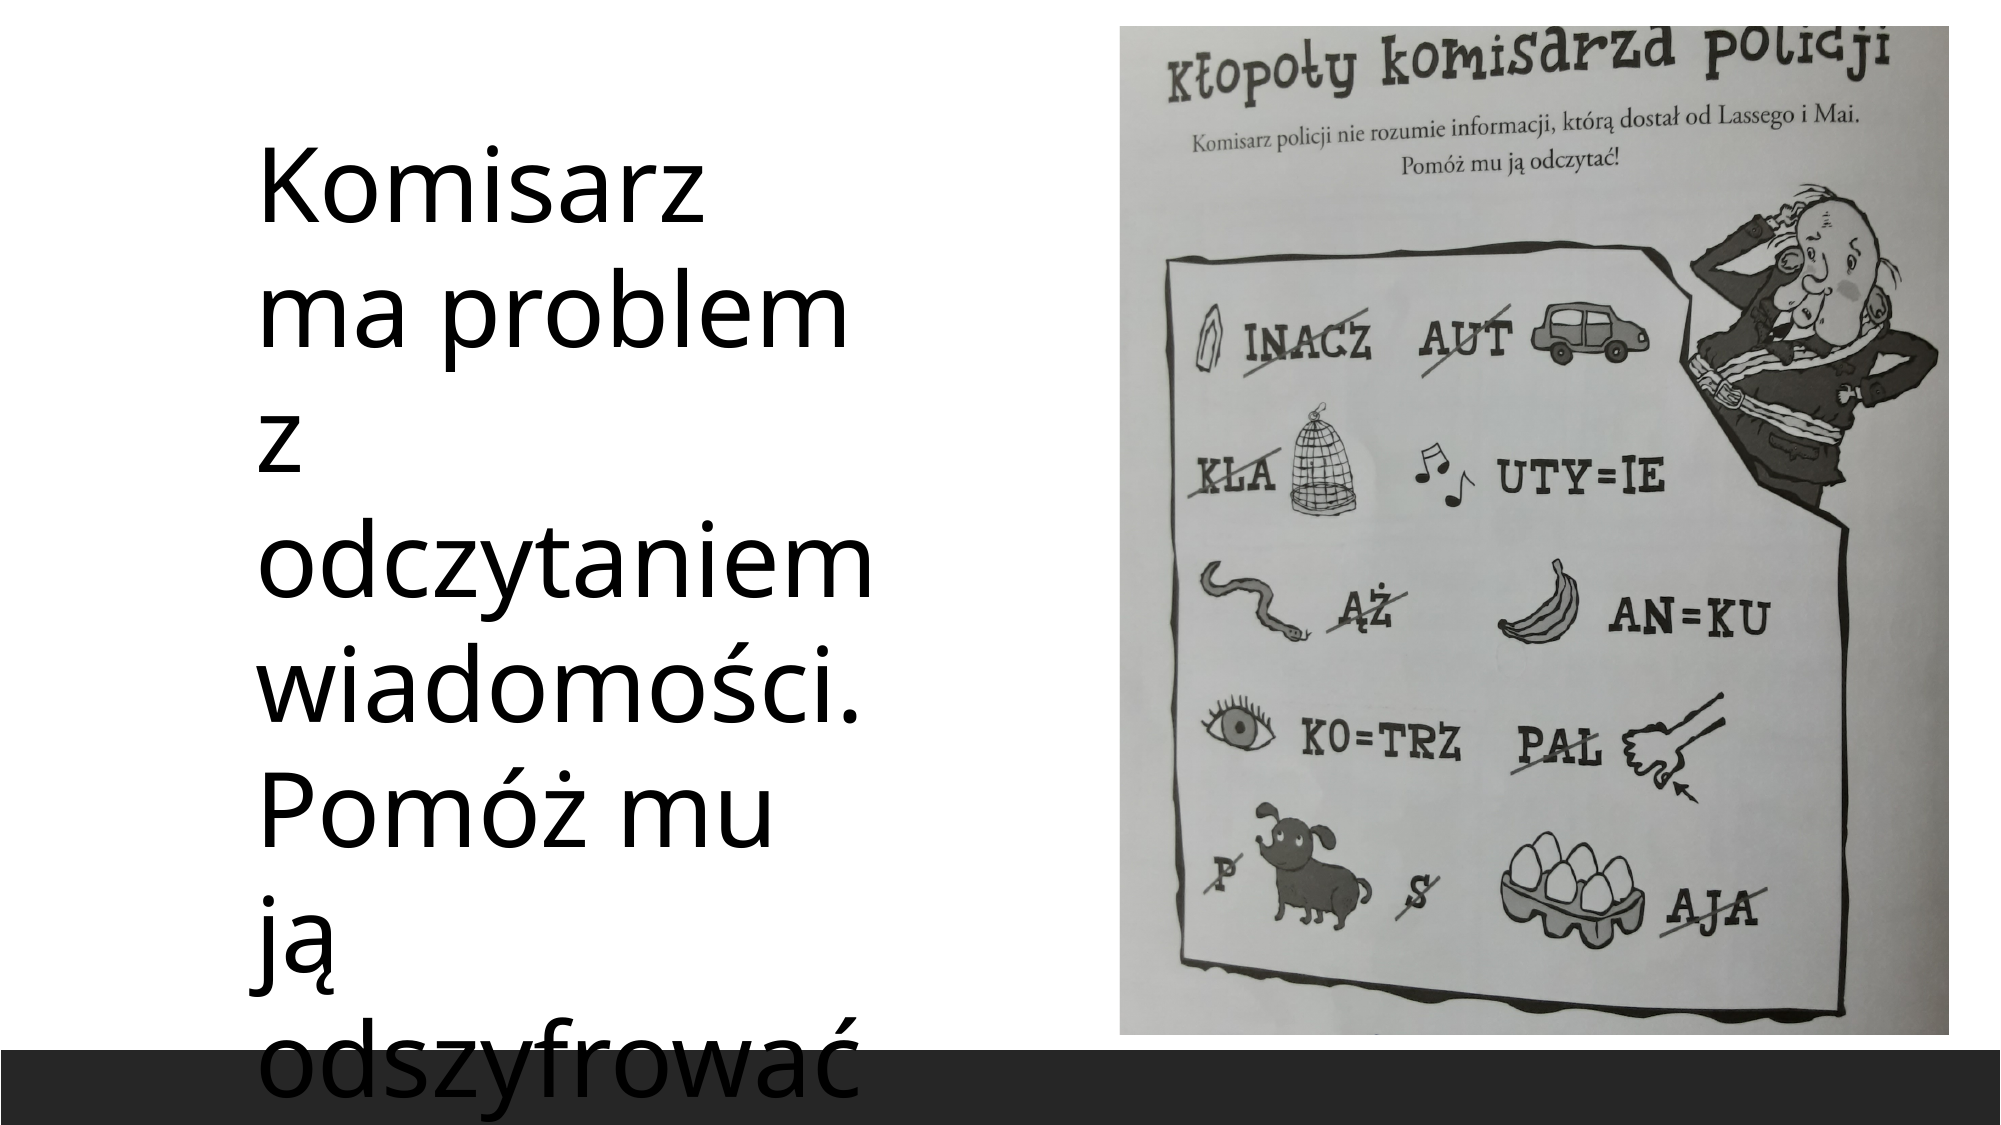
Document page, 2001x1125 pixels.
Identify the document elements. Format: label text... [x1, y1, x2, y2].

picture [1119, 26, 1949, 1035]
text_box Komisarz ma problem z odczytaniem wiadomości. Pomóż mu ją odszyfrować.. [240, 110, 899, 884]
